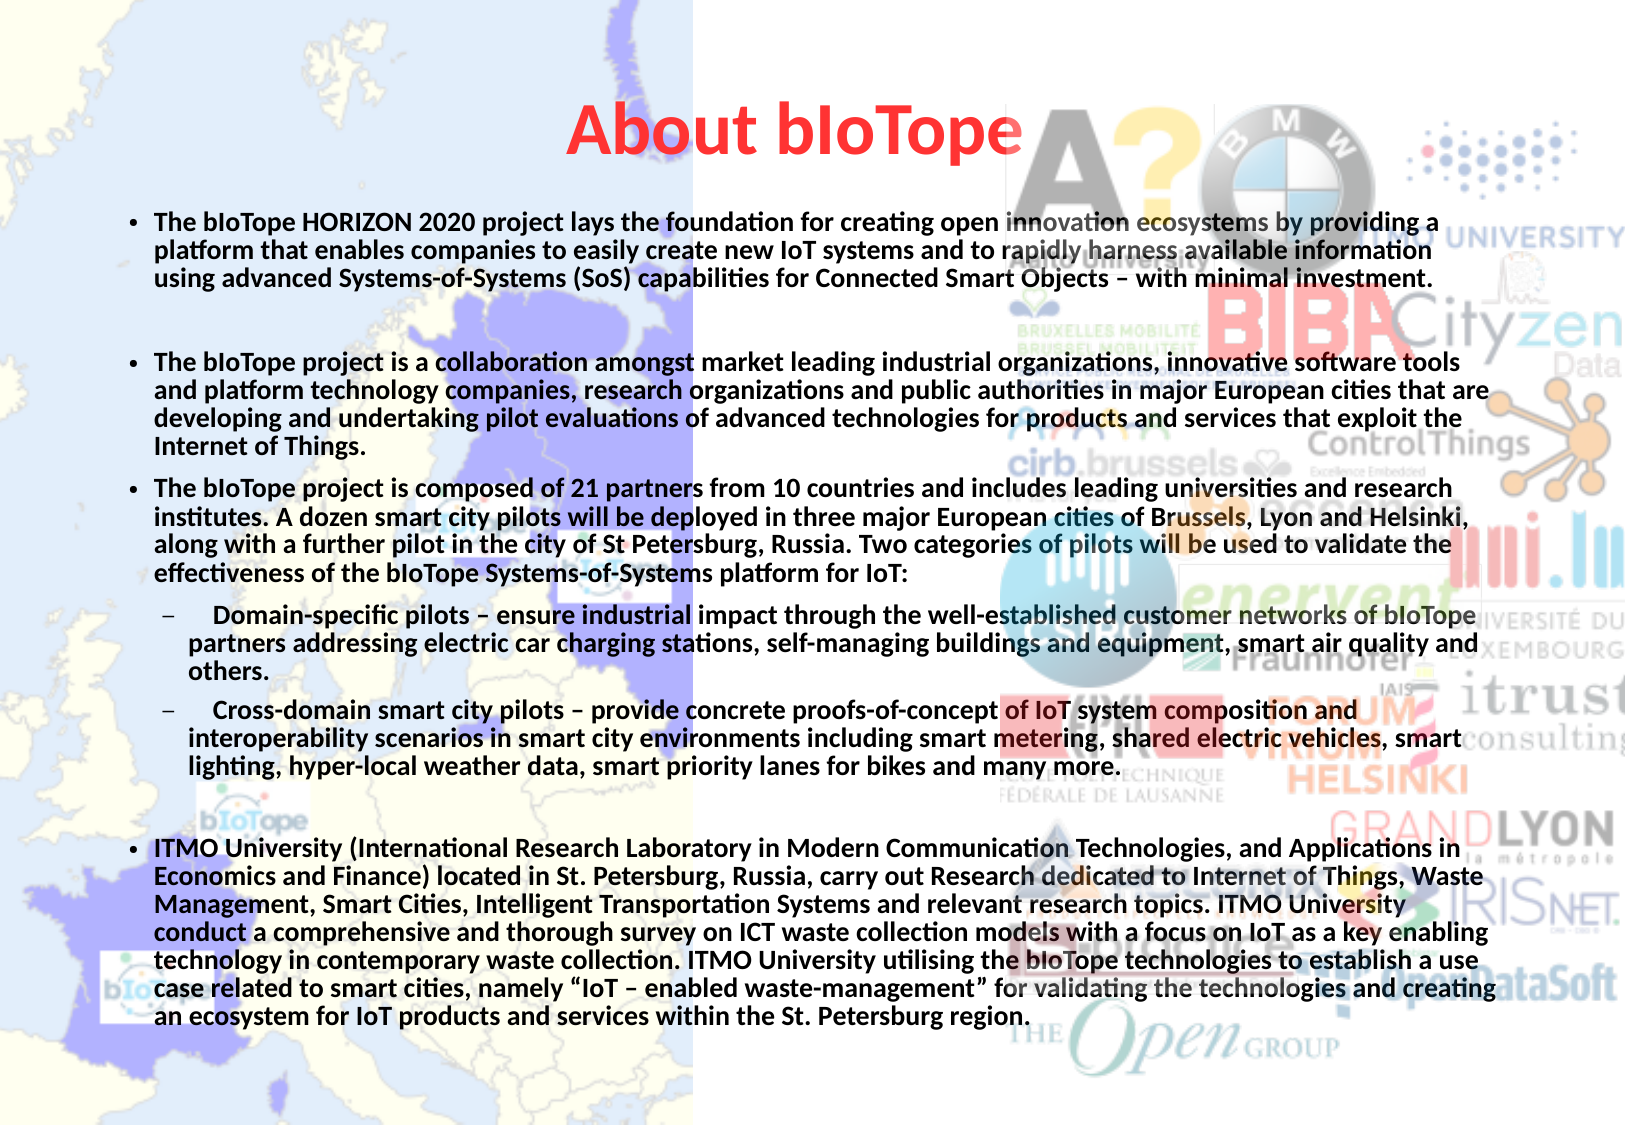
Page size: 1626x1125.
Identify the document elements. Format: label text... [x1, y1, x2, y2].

title About bIoTope [105, 15, 1487, 257]
picture [1000, 104, 1625, 1125]
picture [0, 0, 693, 1125]
list The bIoTope HORIZON 2020 project lays the foundation for creating open innovation ecosystems by providing a platform that enables companies to easily create new IoT systems and to rapidly harness available information using advanced Systems-of-Systems (SoS) capabilities for Connected Smart Objects – with minimal investment. The bIoTope project is a collaboration amongst market leading industrial organizations, innovative software tools and platform technology companies, research organizations and public authorities in major European cities that are developing and undertaking pilot evaluations of advanced technologies for products and services that exploit the Internet of Things. The bIoTope project is composed of 21 partners from 10 countries and includes leading universities and research institutes. A dozen smart city pilots will be deployed in three major European cities of Brussels, Lyon and Helsinki, along with a further pilot in the city of St Petersburg, Russia. Two categories of pilots will be used to validate the effectiveness of the bIoTope Systems-of-Systems platform for IoT: Domain-specific pilots – ensure industrial impact through the well-established customer networks of bIoTope partners addressing electric car charging stations, self-managing buildings and equipment, smart air quality and others. Cross-domain smart city pilots – provide concrete proofs-of-concept of IoT system composition and interoperability scenarios in smart city environments including smart metering, shared electric vehicles, smart lighting, hyper-local weather data, smart priority lanes for bikes and many more. ITMO University (International Research Laboratory in Modern Communication Technologies, and Applications in Economics and Finance) located in St. Petersburg, Russia, carry out Research dedicated to Internet of Things, Waste Management, Smart Cities, Intelligent Transportation Systems and relevant research topics. ITMO University conduct a comprehensive and thorough survey on ICT waste collection models with a focus on IoT as a key enabling technology in contemporary waste collection. ITMO University utilising the bIoTope technologies to establish a use case related to smart cities, namely “IoT – enabled waste-management” for validating the technologies and creating an ecosystem for IoT products and services within the St. Petersburg region. [120, 210, 1000, 1036]
